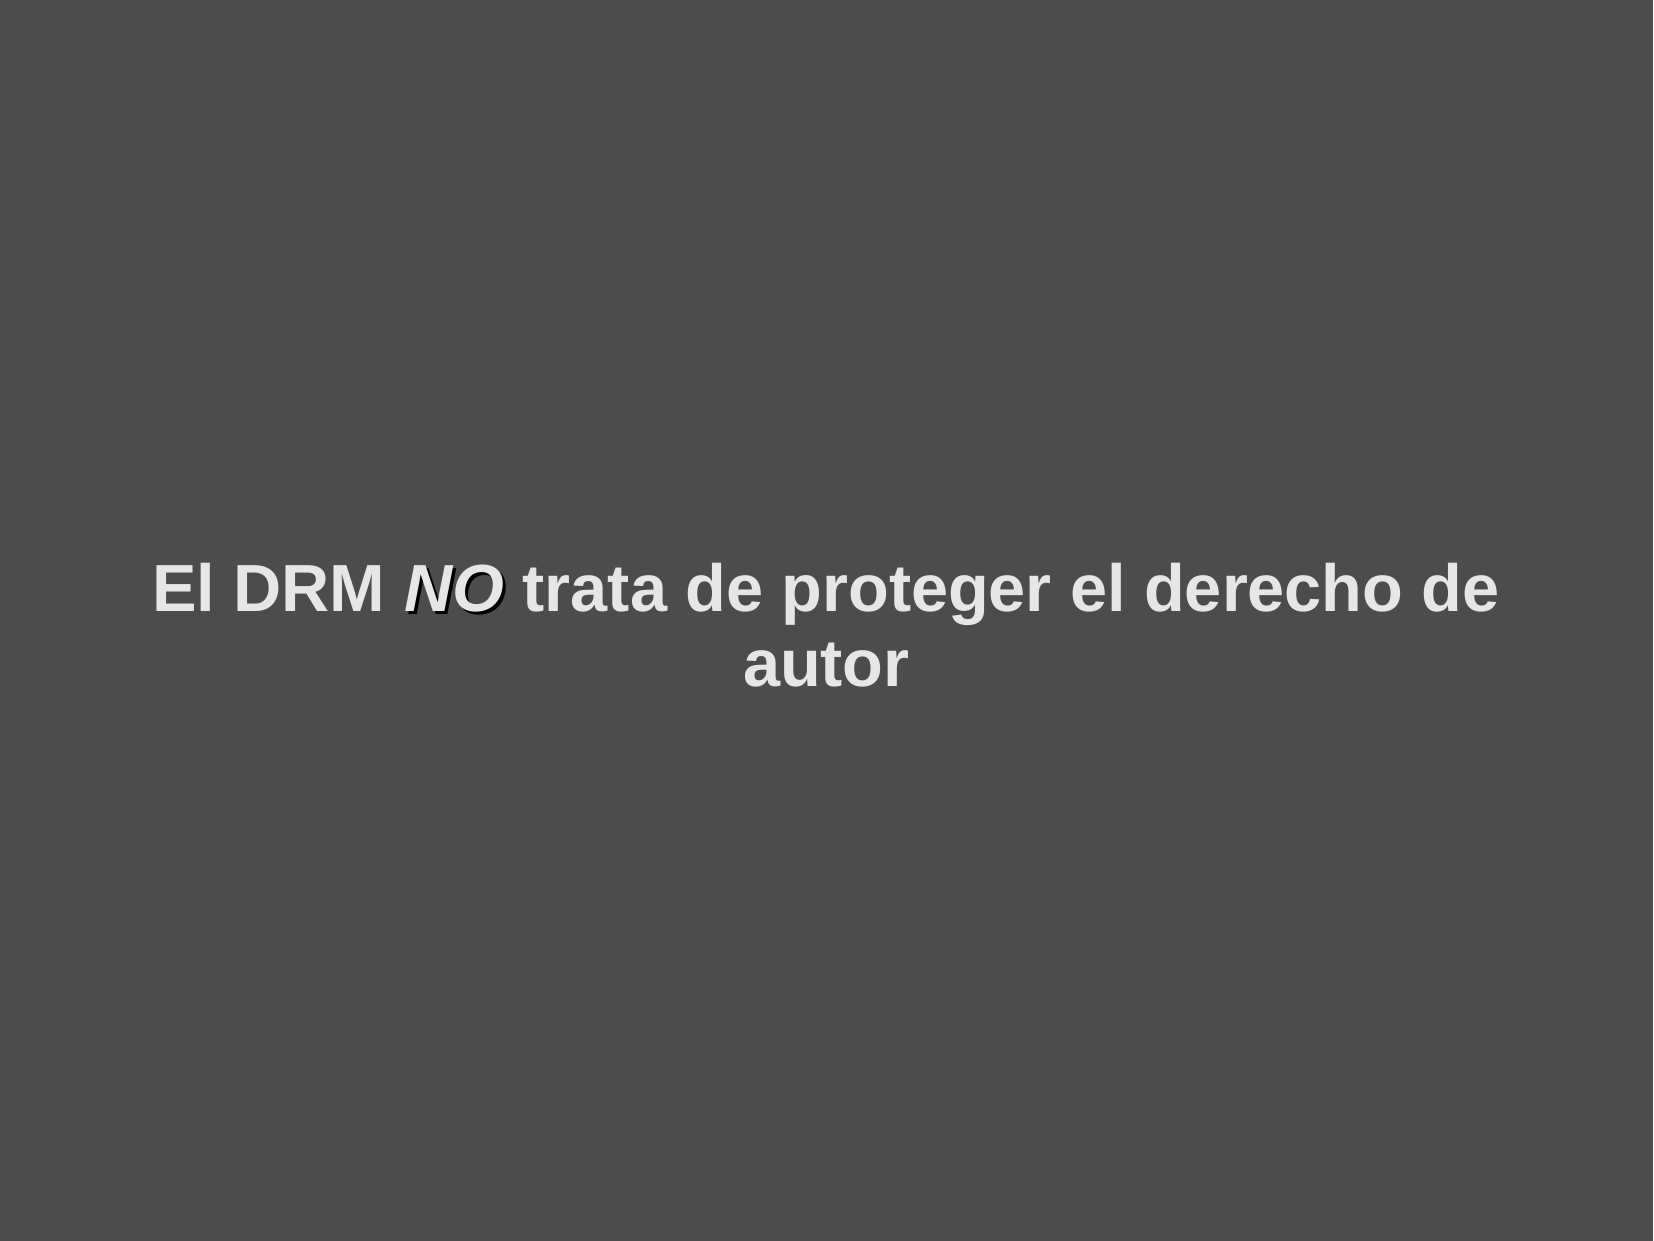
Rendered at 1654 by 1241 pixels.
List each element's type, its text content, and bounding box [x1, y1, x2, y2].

subtitle El DRM NO trata de proteger el derecho de autor [82, 150, 1571, 1102]
